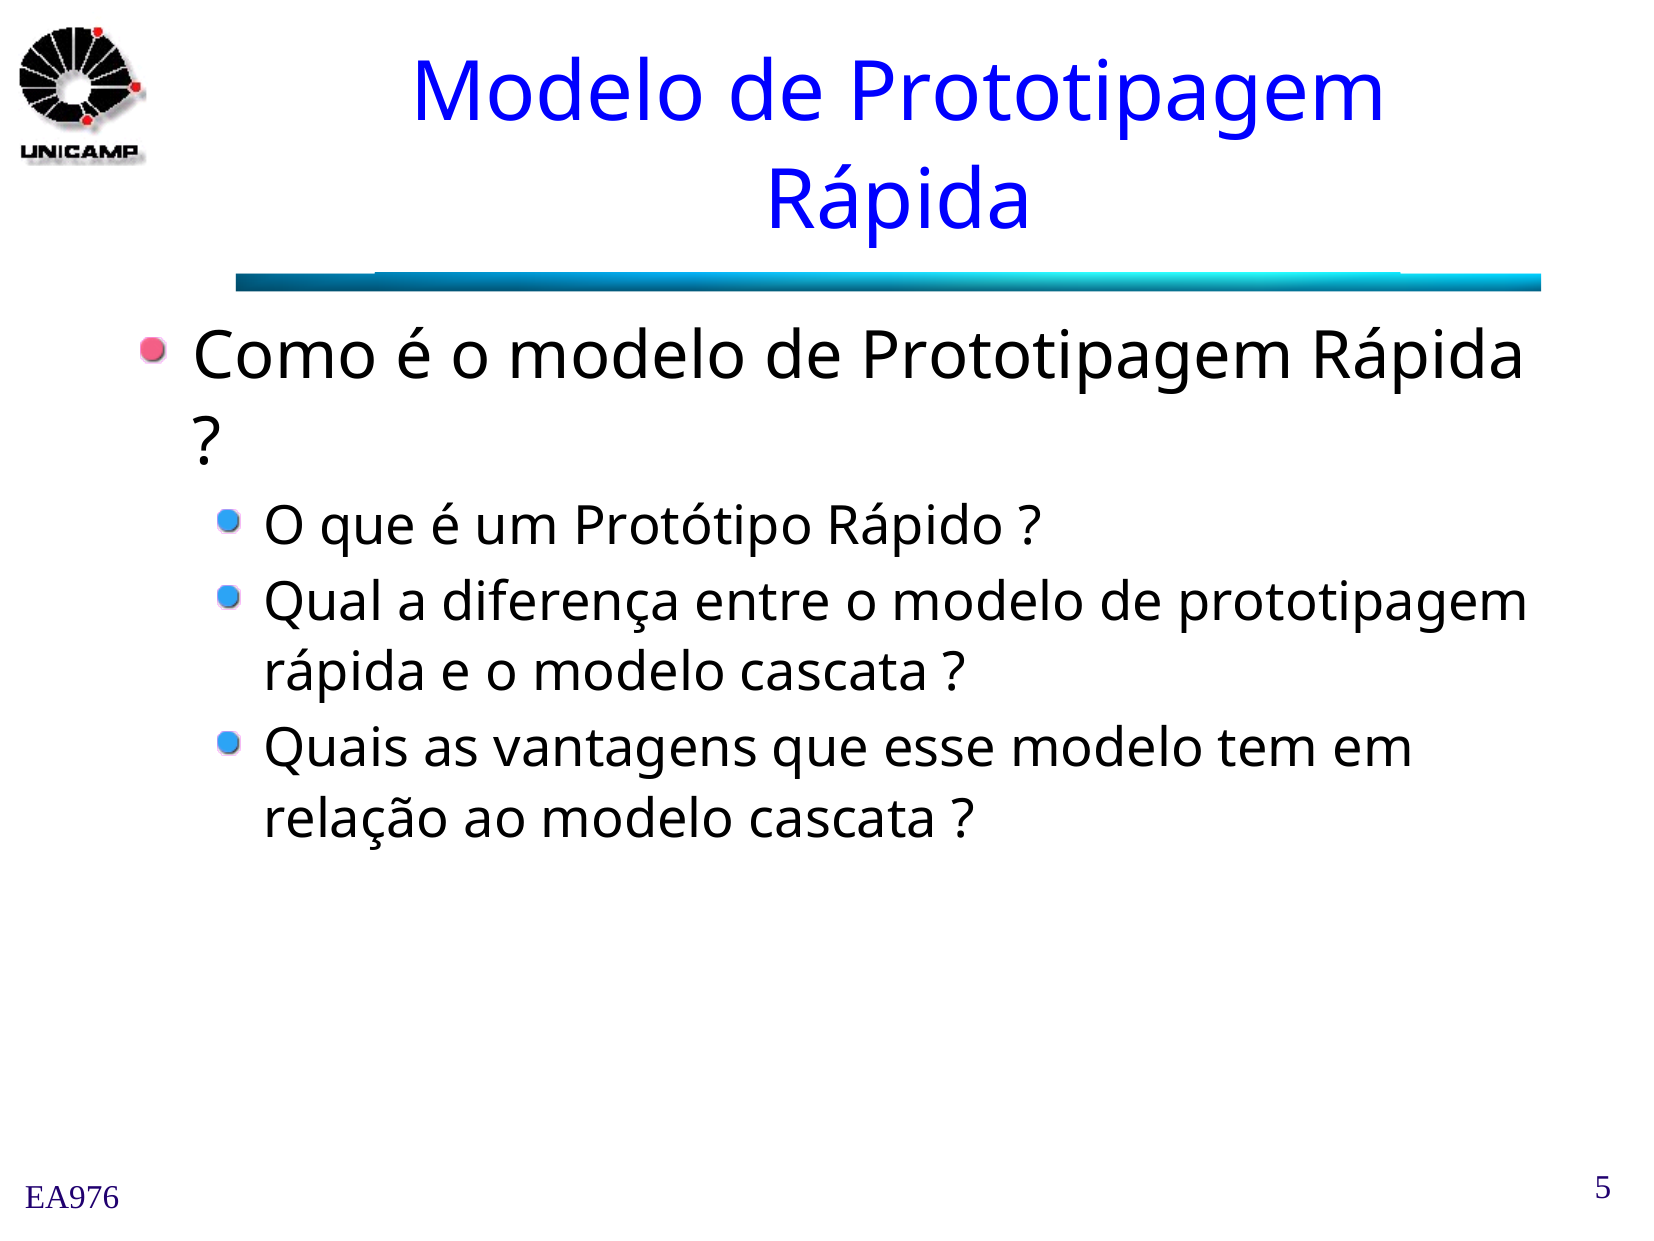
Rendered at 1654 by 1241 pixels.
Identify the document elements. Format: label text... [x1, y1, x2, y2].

title Modelo de Prototipagem Rápida [264, 57, 1534, 250]
picture [125, 272, 1654, 295]
list Como é o modelo de Prototipagem Rápida ? O que é um Protótipo Rápido ? Qual a diferença entre o modelo de prototipagem rápida e o modelo cascata ? Quais as vantagens que esse modelo tem em relação ao modelo cascata ? [121, 309, 1534, 1182]
